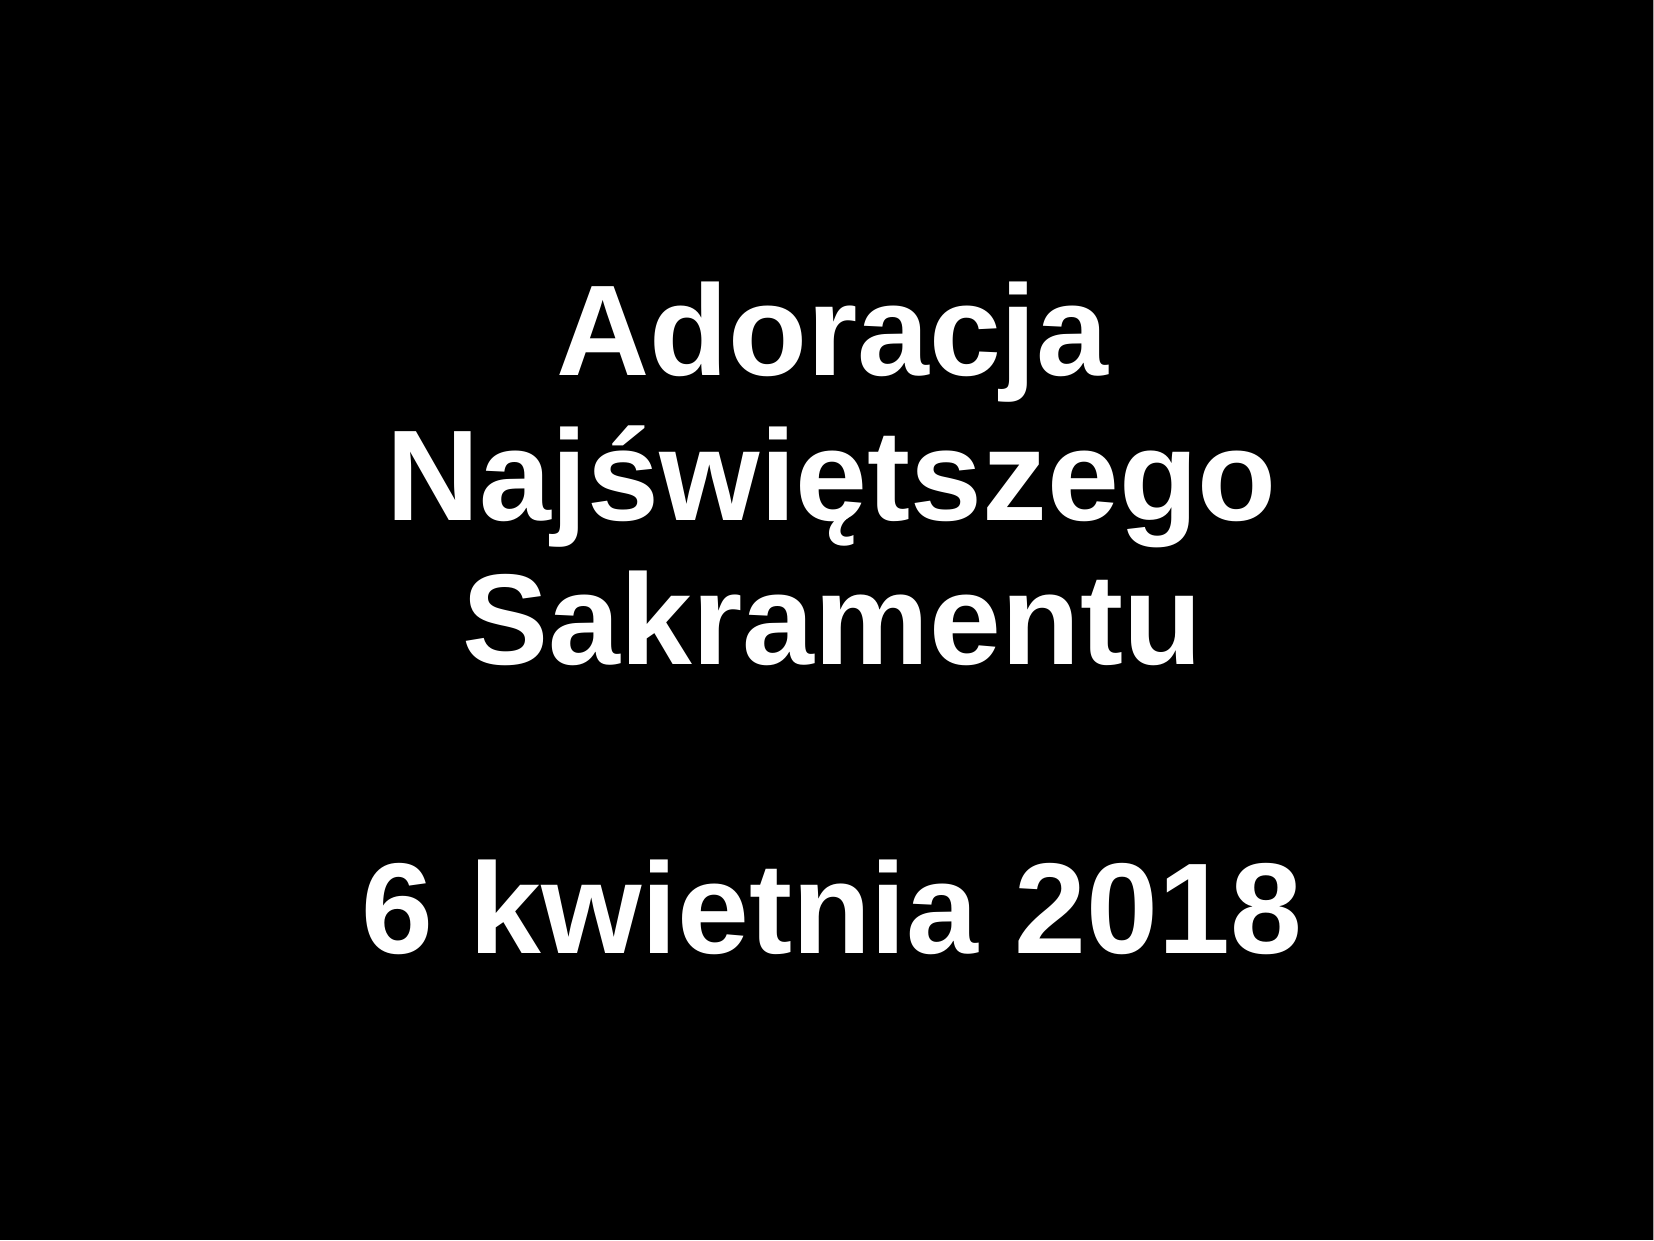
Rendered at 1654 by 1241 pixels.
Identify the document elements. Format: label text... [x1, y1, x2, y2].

subtitle Adoracja Najświętszego Sakramentu 6 kwietnia 2018 [47, 47, 1619, 1193]
